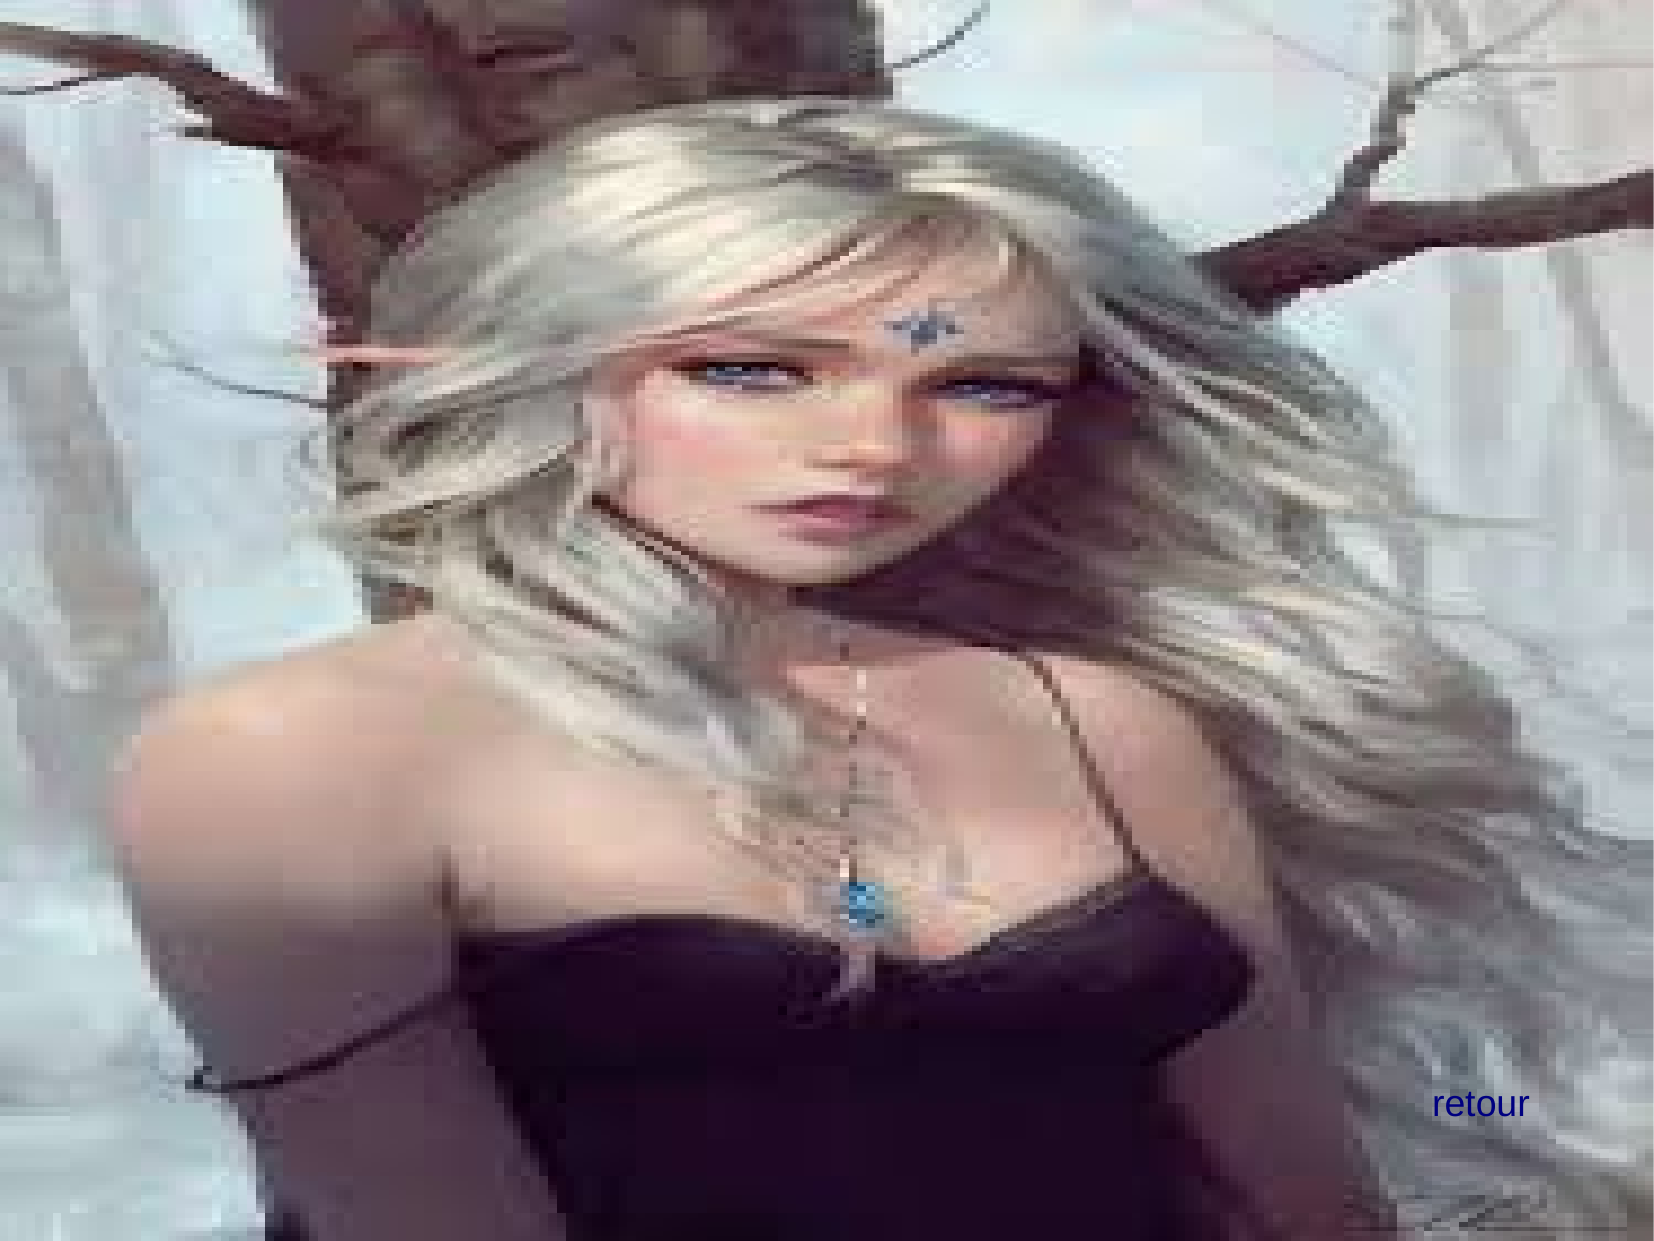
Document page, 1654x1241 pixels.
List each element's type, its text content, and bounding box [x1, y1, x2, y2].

text_box retour [1417, 1074, 1607, 1145]
picture [0, 0, 1654, 1241]
